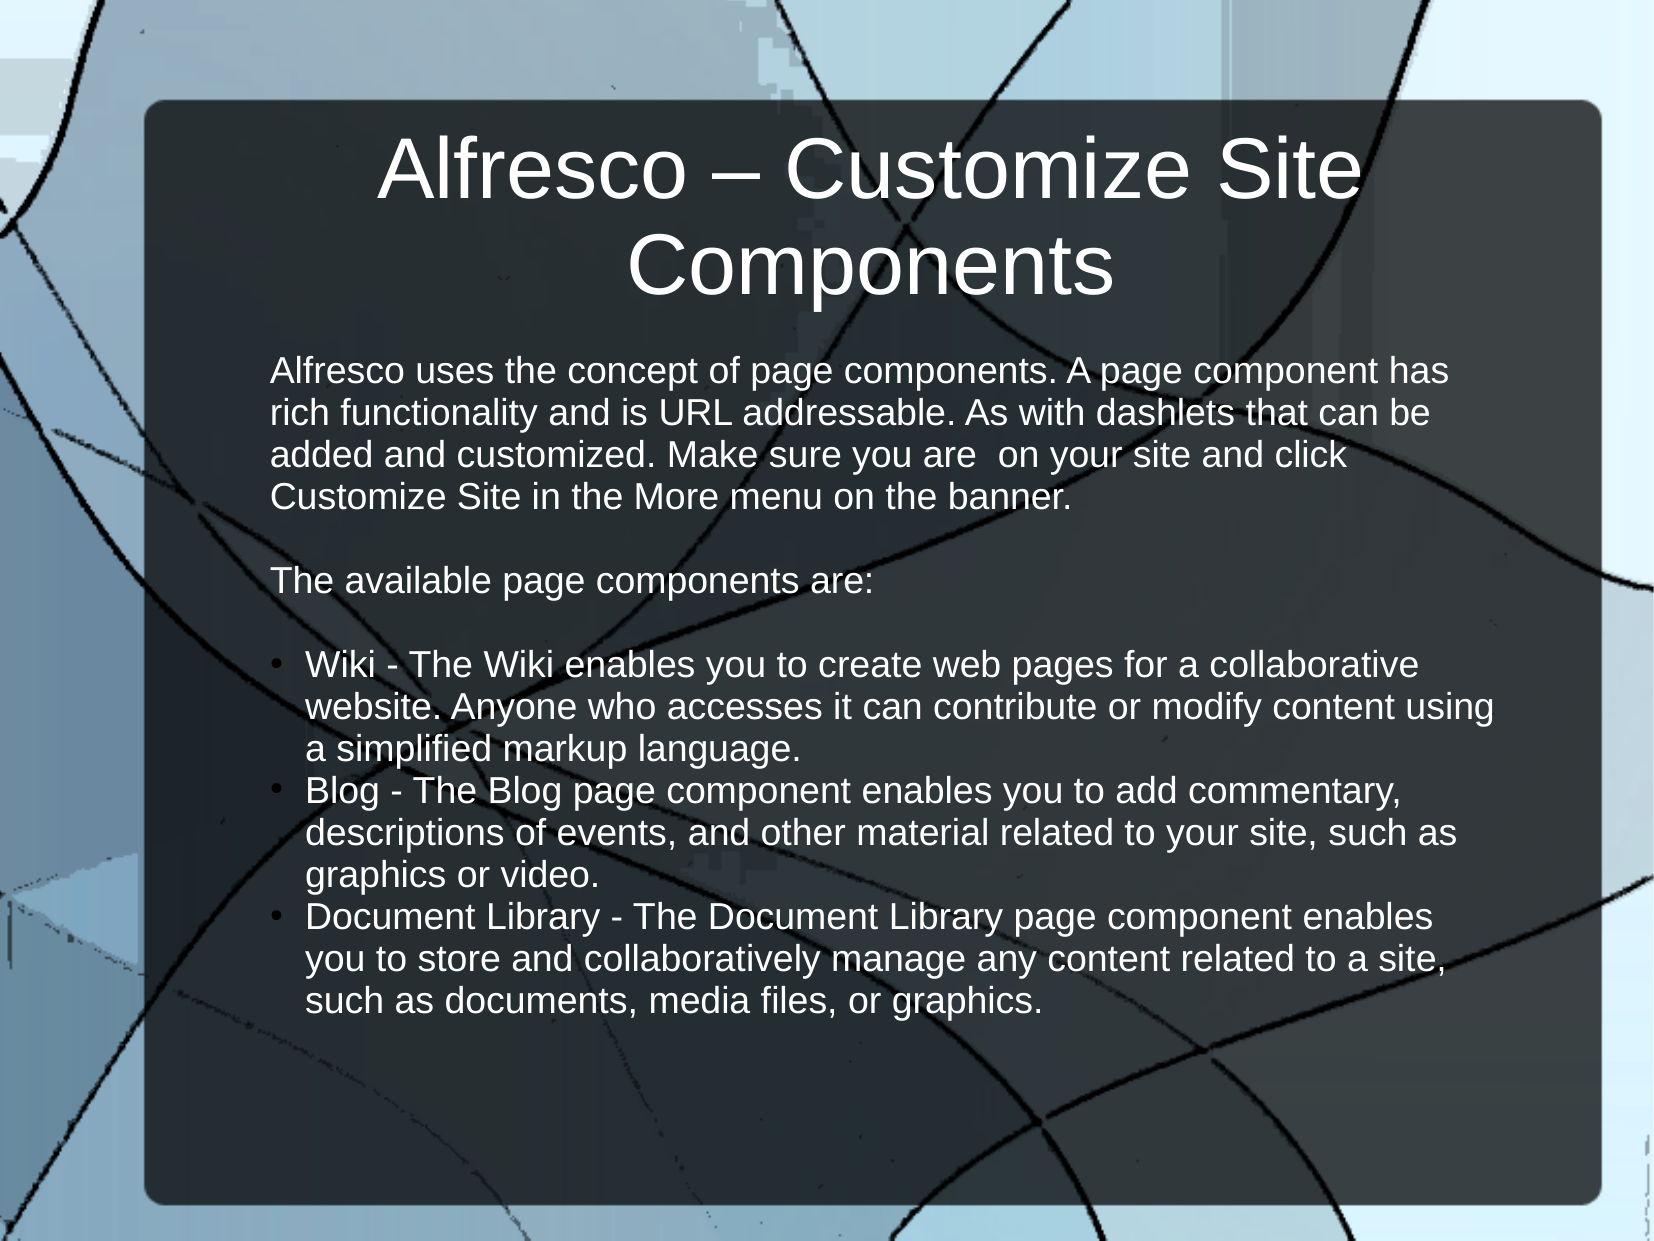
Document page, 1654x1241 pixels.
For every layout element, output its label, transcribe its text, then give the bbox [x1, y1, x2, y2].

title Alfresco – Customize Site Components [159, 108, 1583, 325]
picture [0, 0, 1654, 1241]
text_box Alfresco uses the concept of page components. A page component has rich functionality and is URL addressable. As with dashlets that can be added and customized. Make sure you are on your site and click Customize Site in the More menu on the banner. The available page components are: Wiki - The Wiki enables you to create web pages for a collaborative website. Anyone who accesses it can contribute or modify content using a simplified markup language. Blog - The Blog page component enables you to add commentary, descriptions of events, and other material related to your site, such as graphics or video. Document Library - The Document Library page component enables you to store and collaboratively manage any content related to a site, such as documents, media files, or graphics. [255, 325, 1516, 1081]
